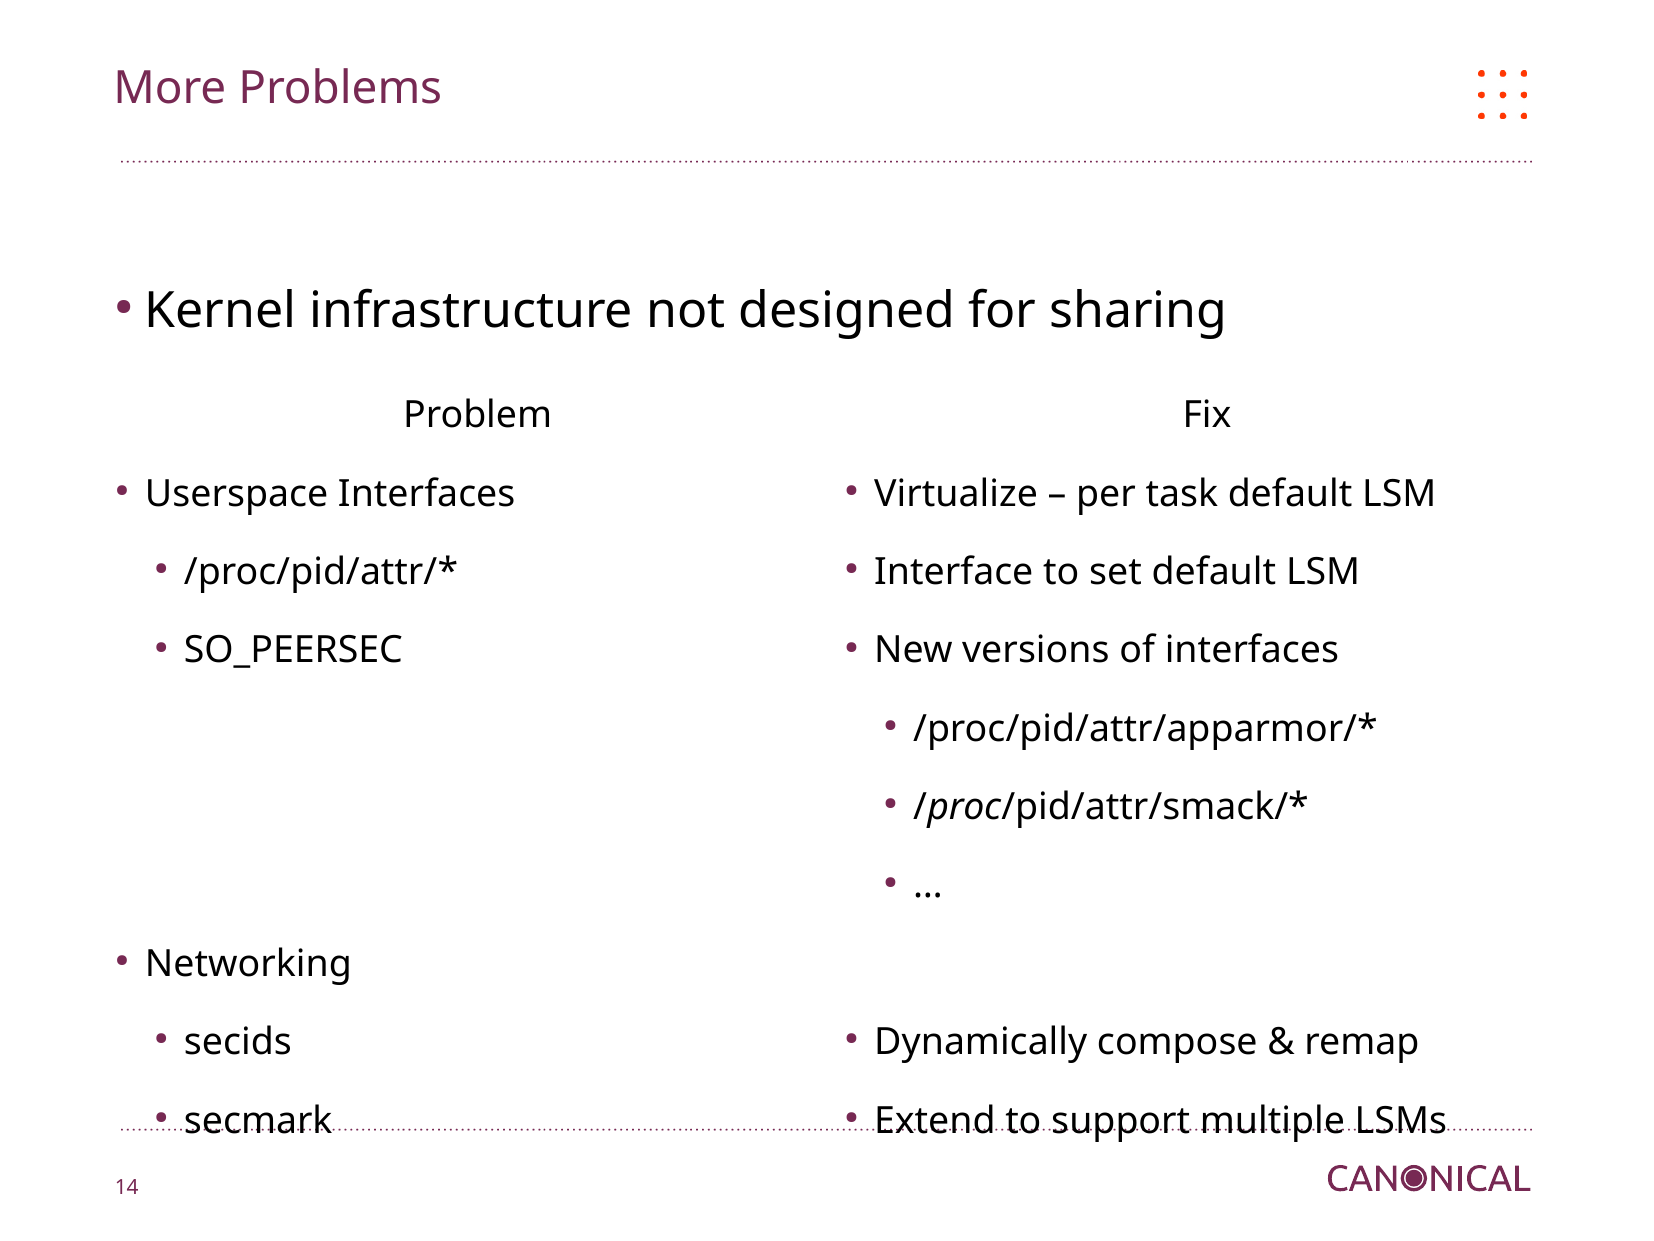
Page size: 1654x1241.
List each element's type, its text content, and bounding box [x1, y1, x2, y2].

list Fix Virtualize – per task default LSM Interface to set default LSM New versions of interfaces /proc/pid/attr/apparmor/* /proc/pid/attr/smack/* … Dynamically compose & remap Extend to support multiple LSMs [844, 375, 1540, 1092]
picture [111, 159, 1533, 166]
title More Problems [113, 64, 1382, 107]
picture [1478, 70, 1527, 119]
list Kernel infrastructure not designed for sharing [115, 256, 1410, 1241]
list Problem Userspace Interfaces /proc/pid/attr/* SO_PEERSEC Networking secids secmark [115, 375, 811, 1092]
picture [1410, 1127, 1533, 1134]
